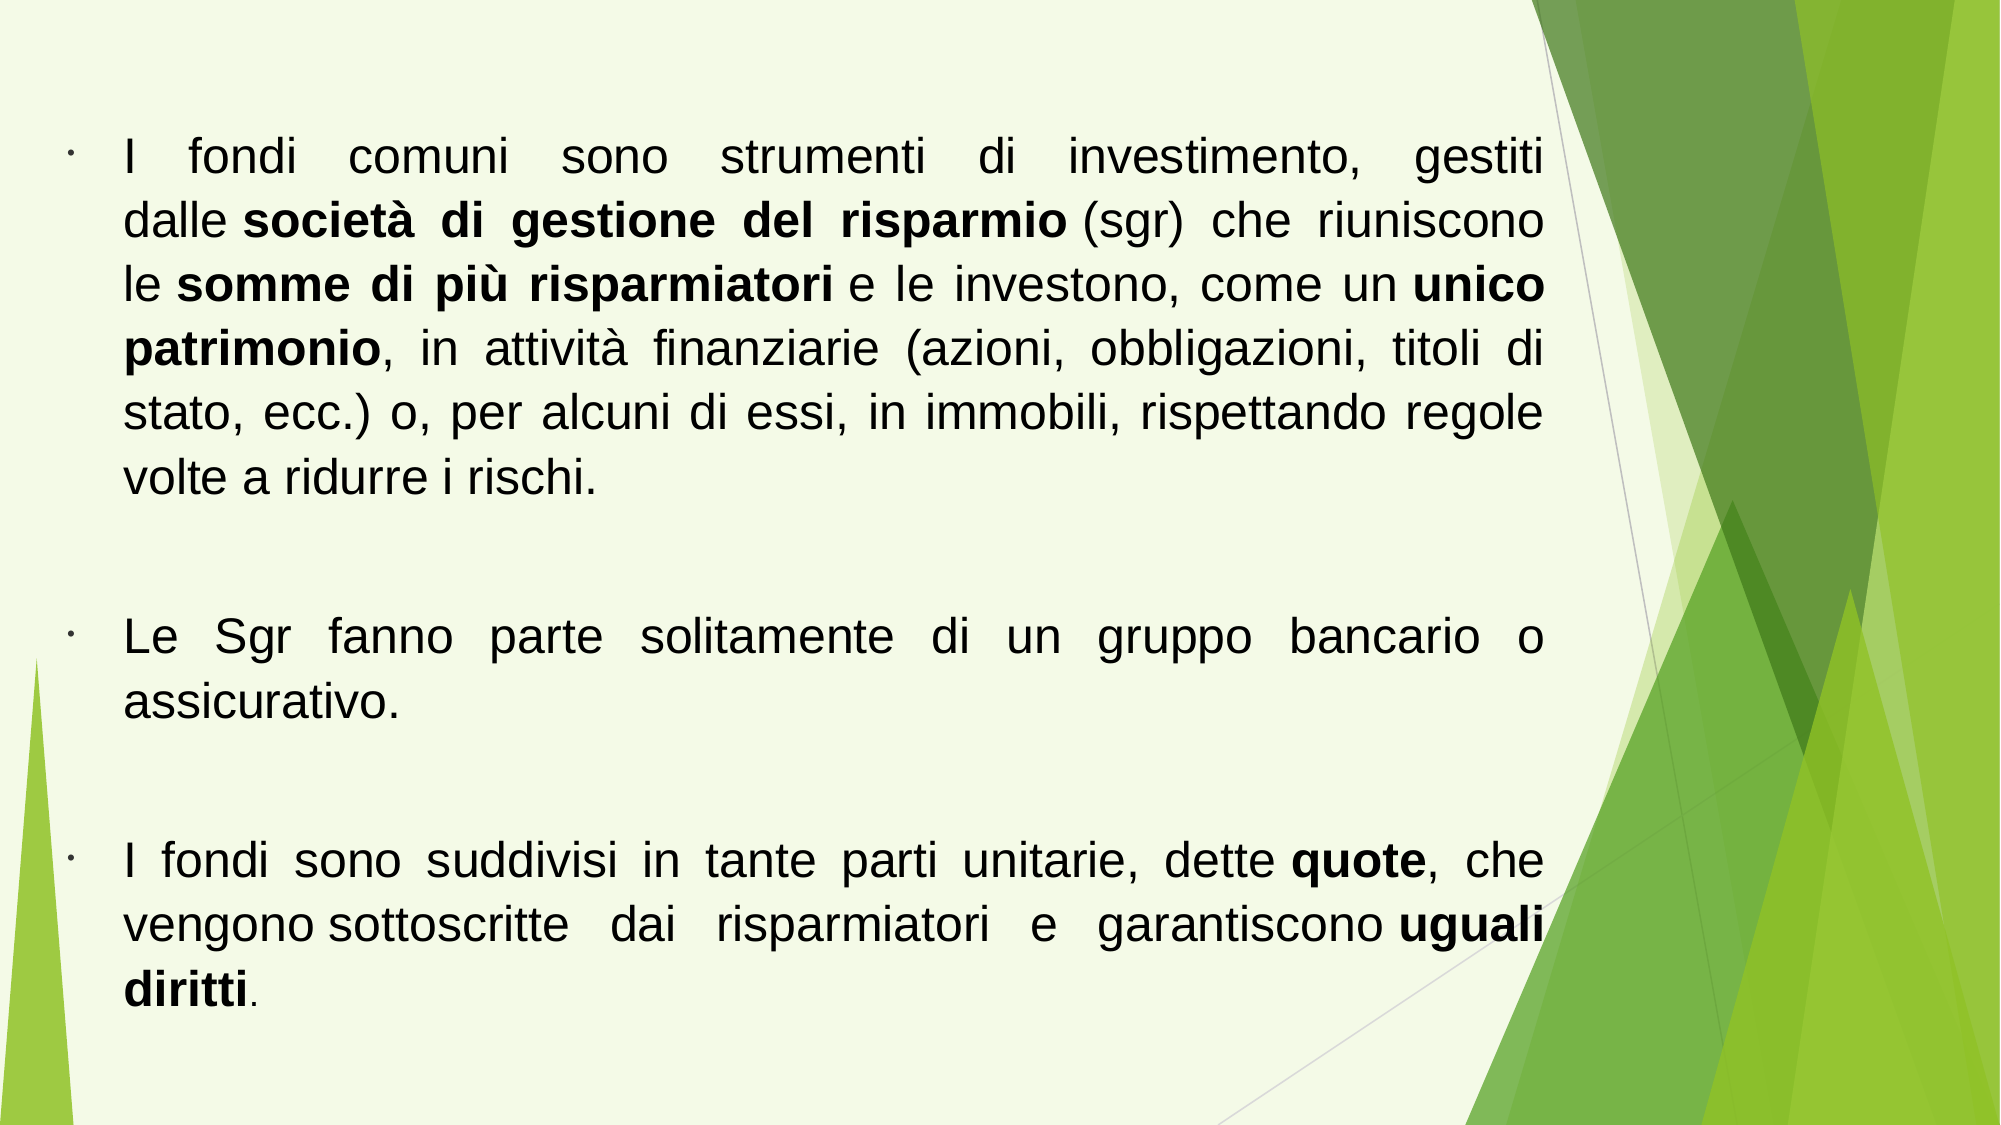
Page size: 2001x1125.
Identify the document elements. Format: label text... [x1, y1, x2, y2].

text_box I fondi comuni sono strumenti di investimento, gestiti dalle società di gestione del risparmio (sgr) che riuniscono le somme di più risparmiatori e le investono, come un unico patrimonio, in attività finanziarie (azioni, obbligazioni, titoli di stato, ecc.) o, per alcuni di essi, in immobili, rispettando regole volte a ridurre i rischi. Le Sgr fanno parte solitamente di un gruppo bancario o assicurativo. I fondi sono suddivisi in tante parti unitarie, dette quote, che vengono sottoscritte dai risparmiatori e garantiscono uguali diritti. [52, 111, 1561, 1024]
